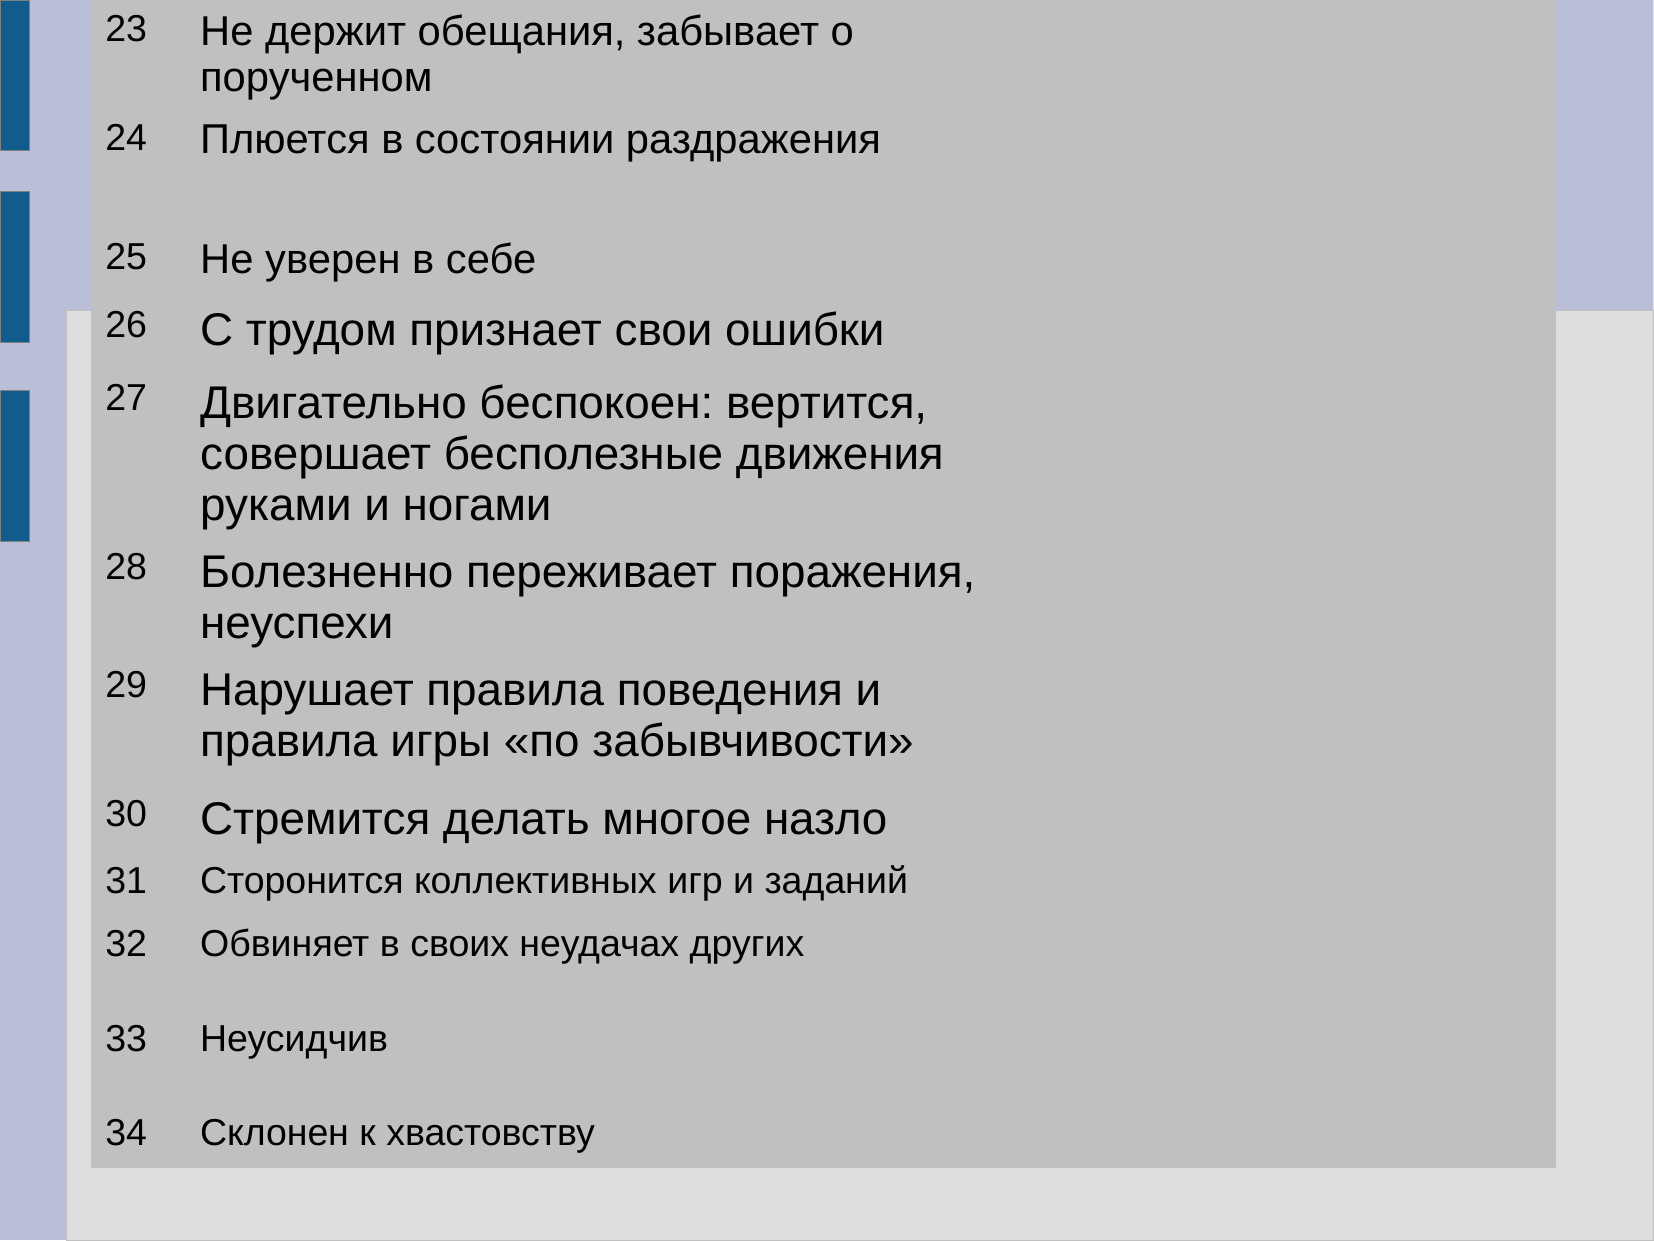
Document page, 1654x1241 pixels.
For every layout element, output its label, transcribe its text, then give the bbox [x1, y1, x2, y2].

table_cell [996, 296, 1144, 369]
table_cell [1144, 785, 1556, 852]
table_cell [1144, 369, 1556, 538]
table_cell [1144, 915, 1556, 1010]
table_cell [996, 108, 1144, 228]
table_cell С трудом признает свои ошибки [185, 296, 996, 369]
table_cell 25 [91, 228, 185, 296]
table_cell 32 [91, 915, 185, 1010]
table_cell [996, 228, 1144, 296]
table_cell [996, 1010, 1144, 1104]
table_cell 28 [91, 538, 185, 656]
table_cell [996, 1104, 1144, 1168]
table_cell [1144, 1104, 1556, 1168]
table_header [1144, 0, 1556, 108]
table_header Не держит обещания, забывает о поручен­ном [185, 0, 996, 108]
table_header [996, 0, 1144, 108]
table_header 23 [91, 0, 185, 108]
table_cell [1144, 656, 1556, 785]
table_cell Двигательно беспокоен: вертится, совер­шает бесполезные движения руками и но­гами [185, 369, 996, 538]
table_cell Обвиняет в своих неудачах других [185, 915, 996, 1010]
table_cell 30 [91, 785, 185, 852]
table_cell [1144, 296, 1556, 369]
table_cell 26 [91, 296, 185, 369]
table_cell [1144, 852, 1556, 915]
table_cell [1144, 1010, 1556, 1104]
table_cell 29 [91, 656, 185, 785]
table_cell 31 [91, 852, 185, 915]
table_cell [1144, 228, 1556, 296]
table_cell Болезненно переживает поражения, неус­пехи [185, 538, 996, 656]
table_cell Плюется в состоянии раздражения [185, 108, 996, 228]
table_cell [1144, 108, 1556, 228]
table_cell [1144, 538, 1556, 656]
table_cell Сторонится коллективных игр и заданий [185, 852, 996, 915]
table_cell [996, 785, 1144, 852]
table_cell [996, 852, 1144, 915]
table_cell [996, 656, 1144, 785]
table_cell Не уверен в себе [185, 228, 996, 296]
table_cell 24 [91, 108, 185, 228]
table_cell Склонен к хвастовству [185, 1104, 996, 1168]
table_cell Стремится делать многое назло [185, 785, 996, 852]
table_cell 34 [91, 1104, 185, 1168]
table_cell [996, 915, 1144, 1010]
table_cell Нарушает правила поведения и правила игры «по забывчивости» [185, 656, 996, 785]
table_cell Неусидчив [185, 1010, 996, 1104]
table_cell [996, 538, 1144, 656]
table_cell [996, 369, 1144, 538]
table_cell 27 [91, 369, 185, 538]
table_cell 33 [91, 1010, 185, 1104]
